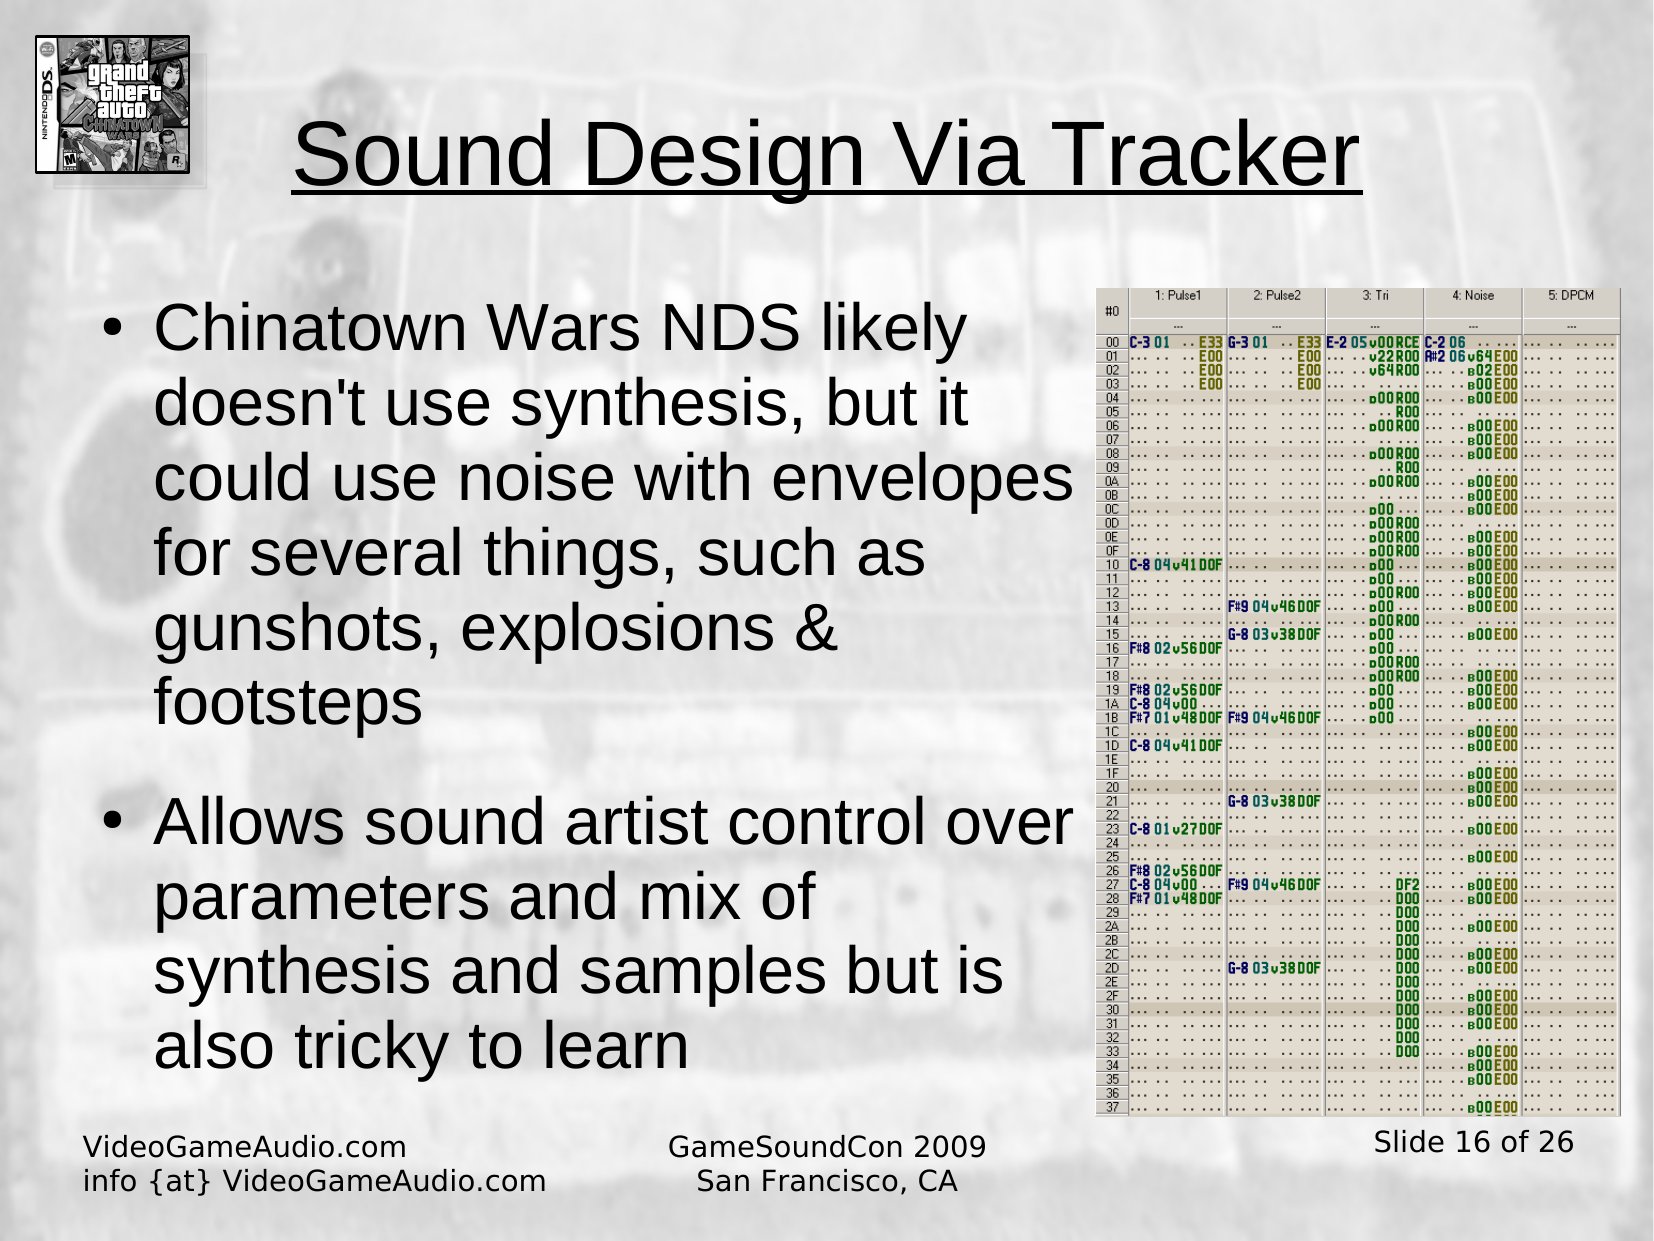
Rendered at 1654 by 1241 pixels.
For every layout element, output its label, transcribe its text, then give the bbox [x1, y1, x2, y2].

picture [1095, 288, 1621, 1117]
picture [37, 37, 188, 172]
list Chinatown Wars NDS likely doesn't use synthesis, but it could use noise with envelopes for several things, such as gunshots, explosions & footsteps Allows sound artist control over parameters and mix of synthesis and samples but is also tricky to learn [82, 290, 1088, 1109]
title Sound Design Via Tracker [82, 49, 1572, 257]
